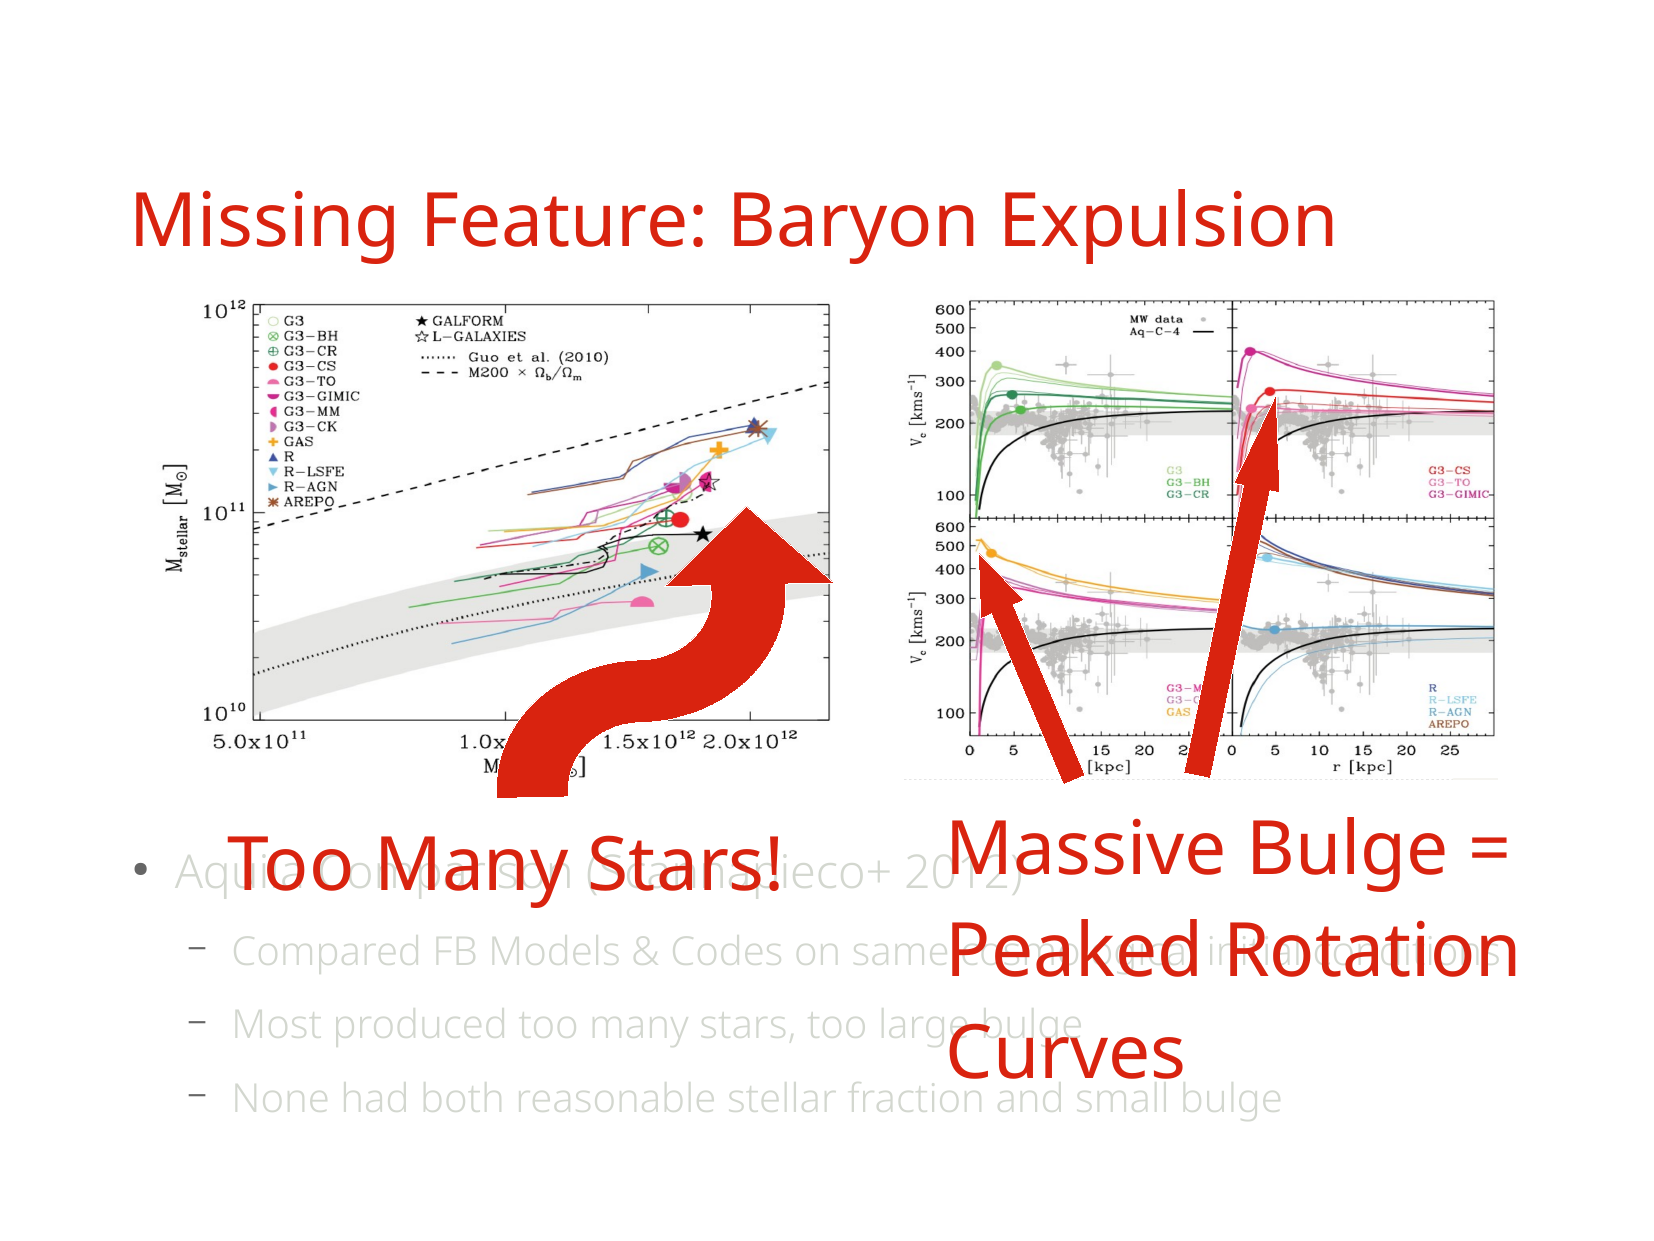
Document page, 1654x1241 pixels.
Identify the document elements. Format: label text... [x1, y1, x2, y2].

list Aquila Comparison (Scannapieco+ 2012) Compared FB Models & Codes on same cosmological initial conditions Most produced too many stars, too large bulge None had both reasonable stellar fraction and small bulge [118, 838, 1506, 1180]
title Missing Feature: Baryon Expulsion [129, 153, 1518, 281]
text_box [1183, 394, 1280, 779]
picture [155, 295, 836, 780]
text_box [496, 505, 835, 799]
text_box Too Many Stars! [212, 803, 780, 903]
picture [903, 295, 1498, 780]
text_box [978, 552, 1086, 785]
text_box Massive Bulge = Peaked Rotation Curves [930, 786, 1619, 1158]
